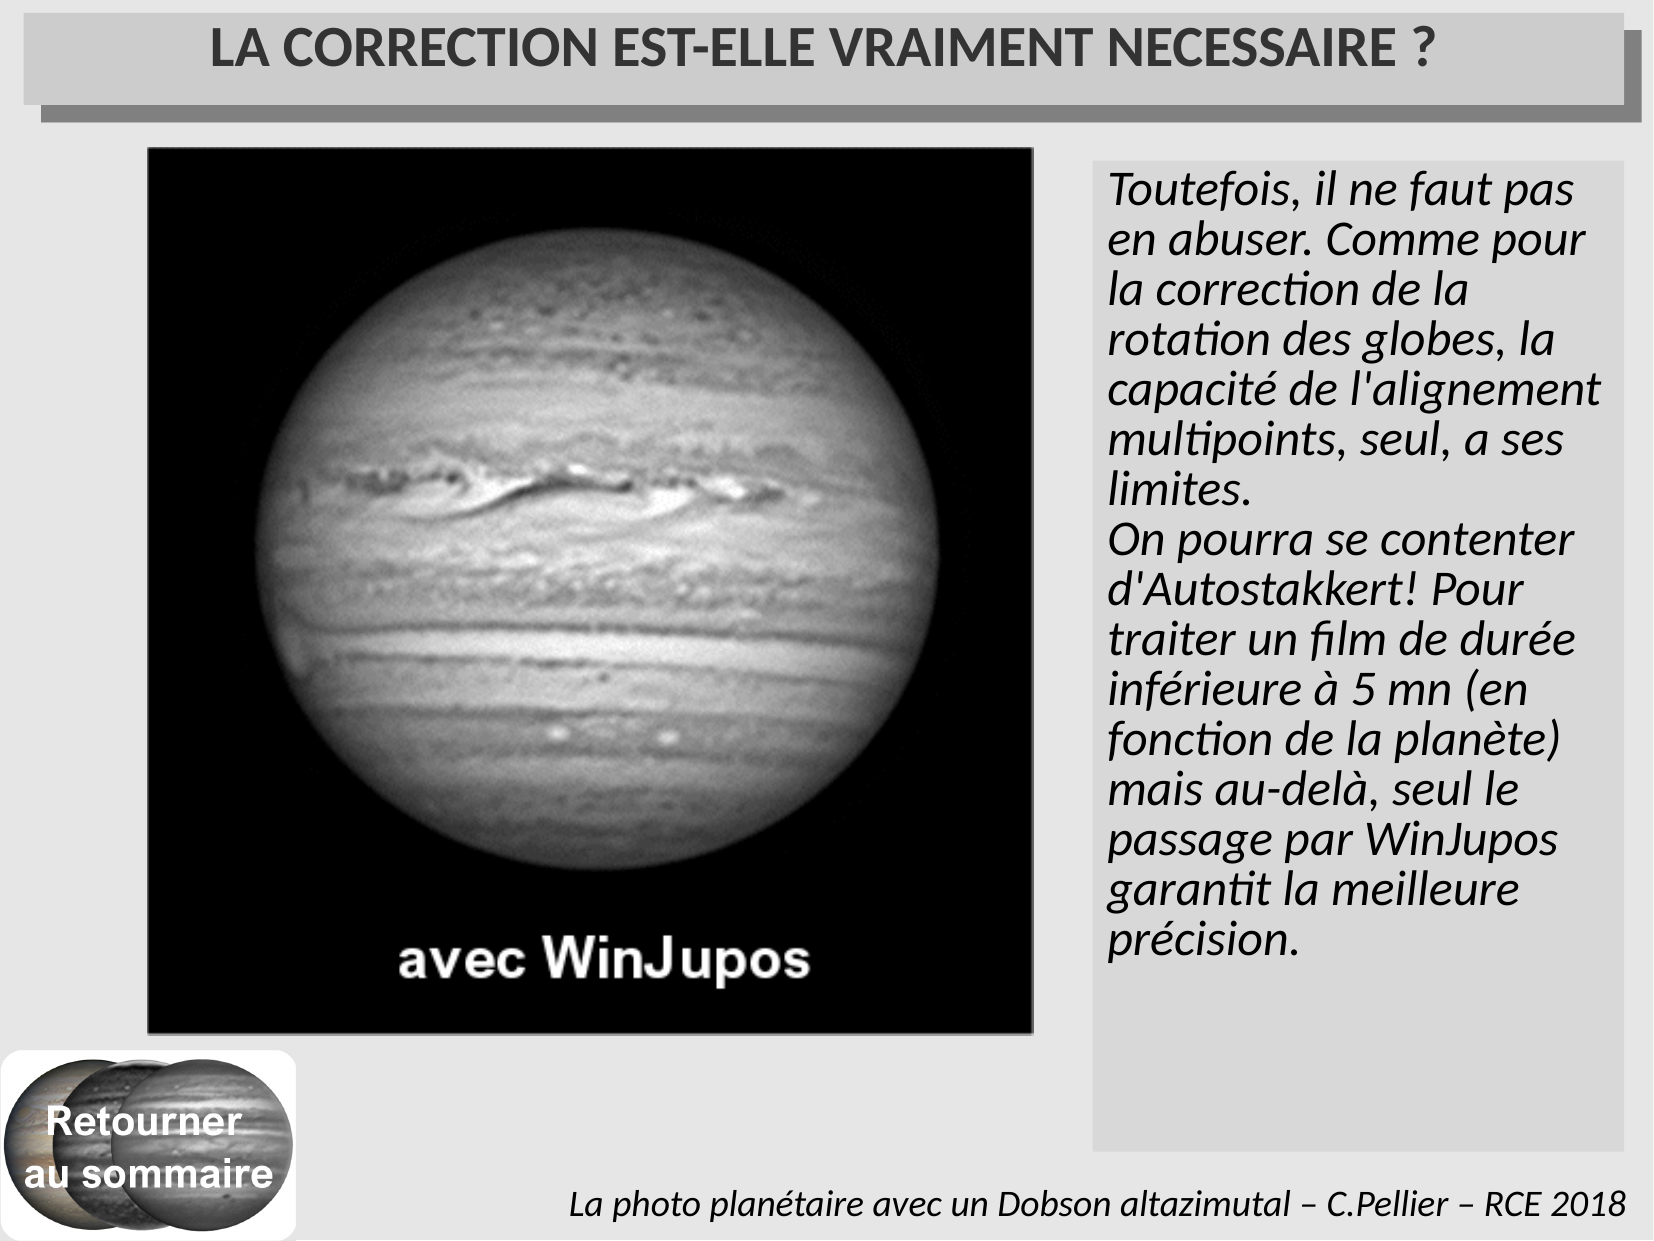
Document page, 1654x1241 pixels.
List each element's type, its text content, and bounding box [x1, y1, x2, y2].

text_box LA CORRECTION EST-ELLE VRAIMENT NECESSAIRE ? [23, 12, 1625, 105]
text_box La photo planétaire avec un Dobson altazimutal – C.Pellier – RCE 2018 [431, 1181, 1642, 1241]
picture [0, 1050, 296, 1241]
picture [147, 147, 1034, 1036]
text_box Toutefois, il ne faut pas en abuser. Comme pour la correction de la rotation des globes, la capacité de l'alignement multipoints, seul, a ses limites. On pourra se contenter d'Autostakkert! Pour traiter un film de durée inférieure à 5 mn (en fonction de la planète) mais au-delà, seul le passage par WinJupos garantit la meilleure précision. [1092, 160, 1625, 1152]
